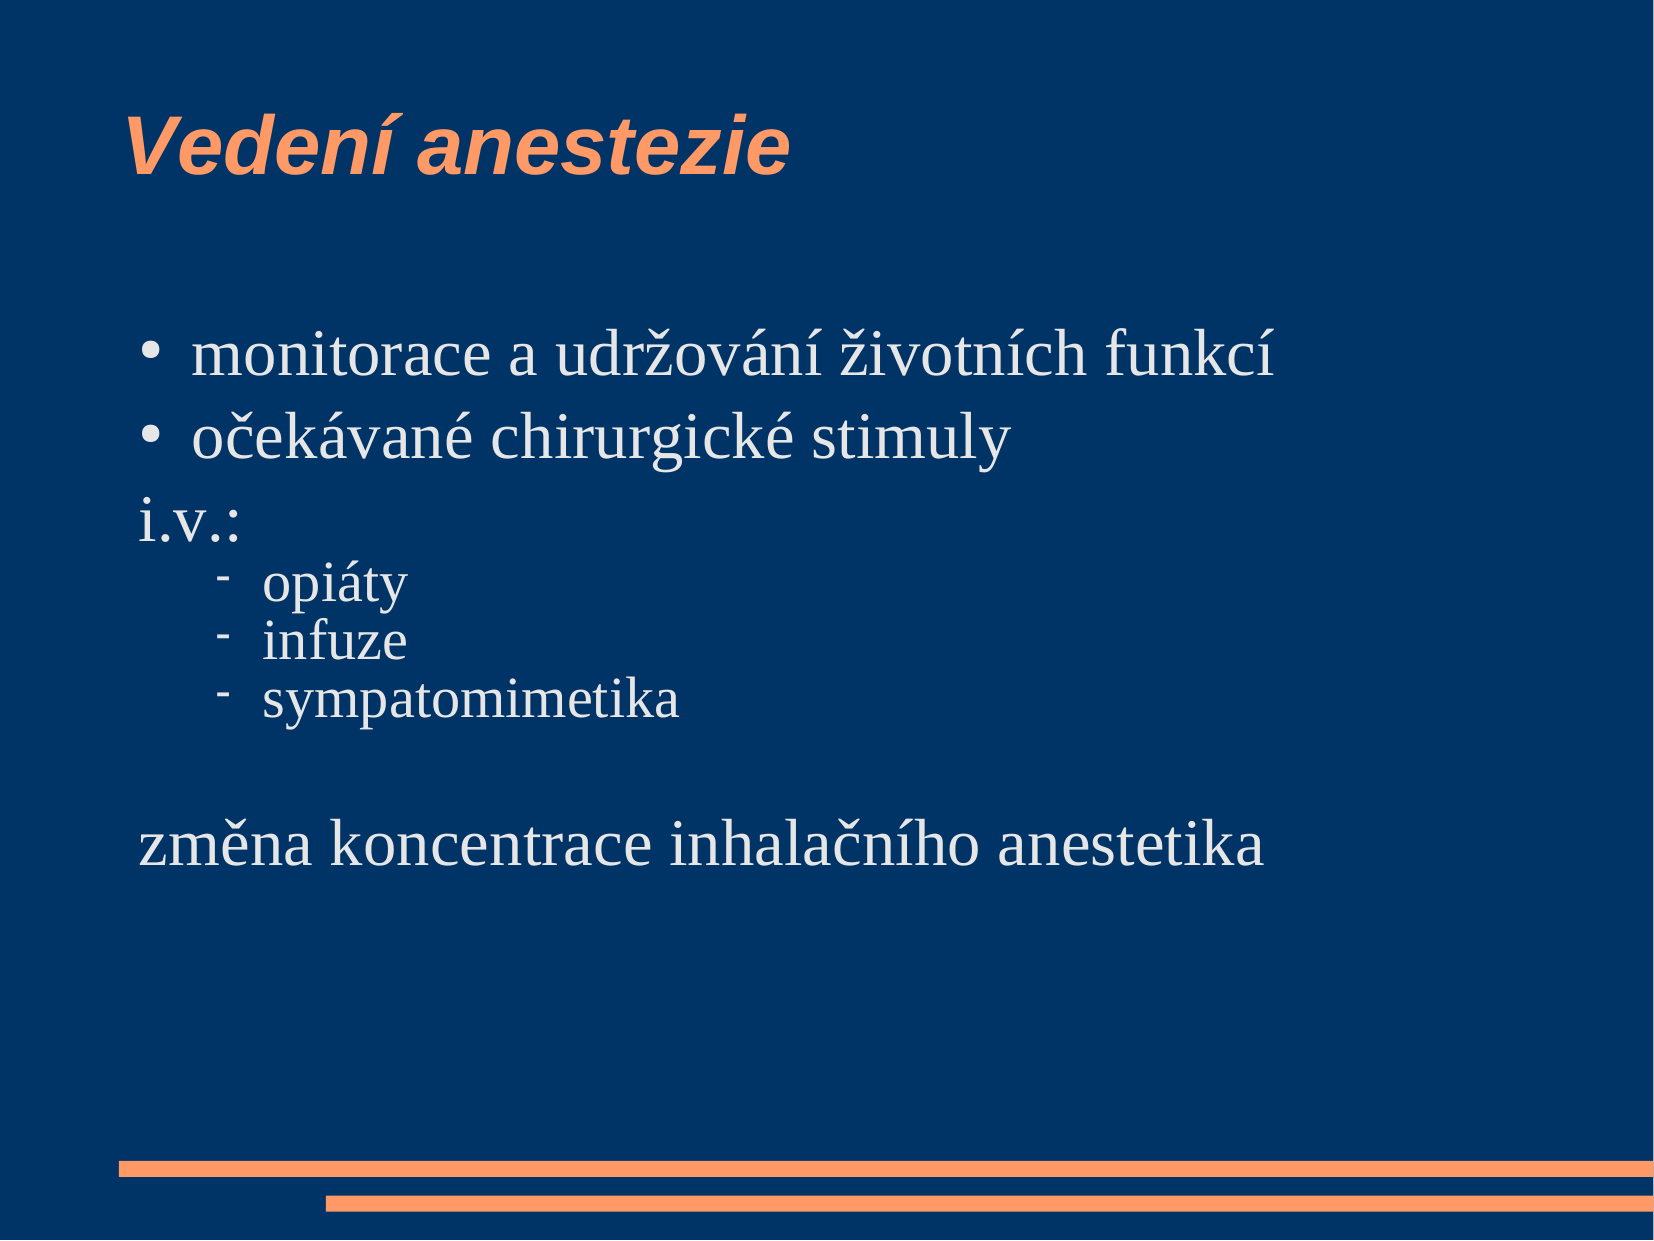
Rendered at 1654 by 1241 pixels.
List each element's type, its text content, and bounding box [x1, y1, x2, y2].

list monitorace a udržování životních funkcí očekávané chirurgické stimuly i.v.: opiáty infuze sympatomimetika změna koncentrace inhalačního anestetika [121, 322, 1561, 1180]
title Vedení anestezie [121, 53, 1534, 247]
